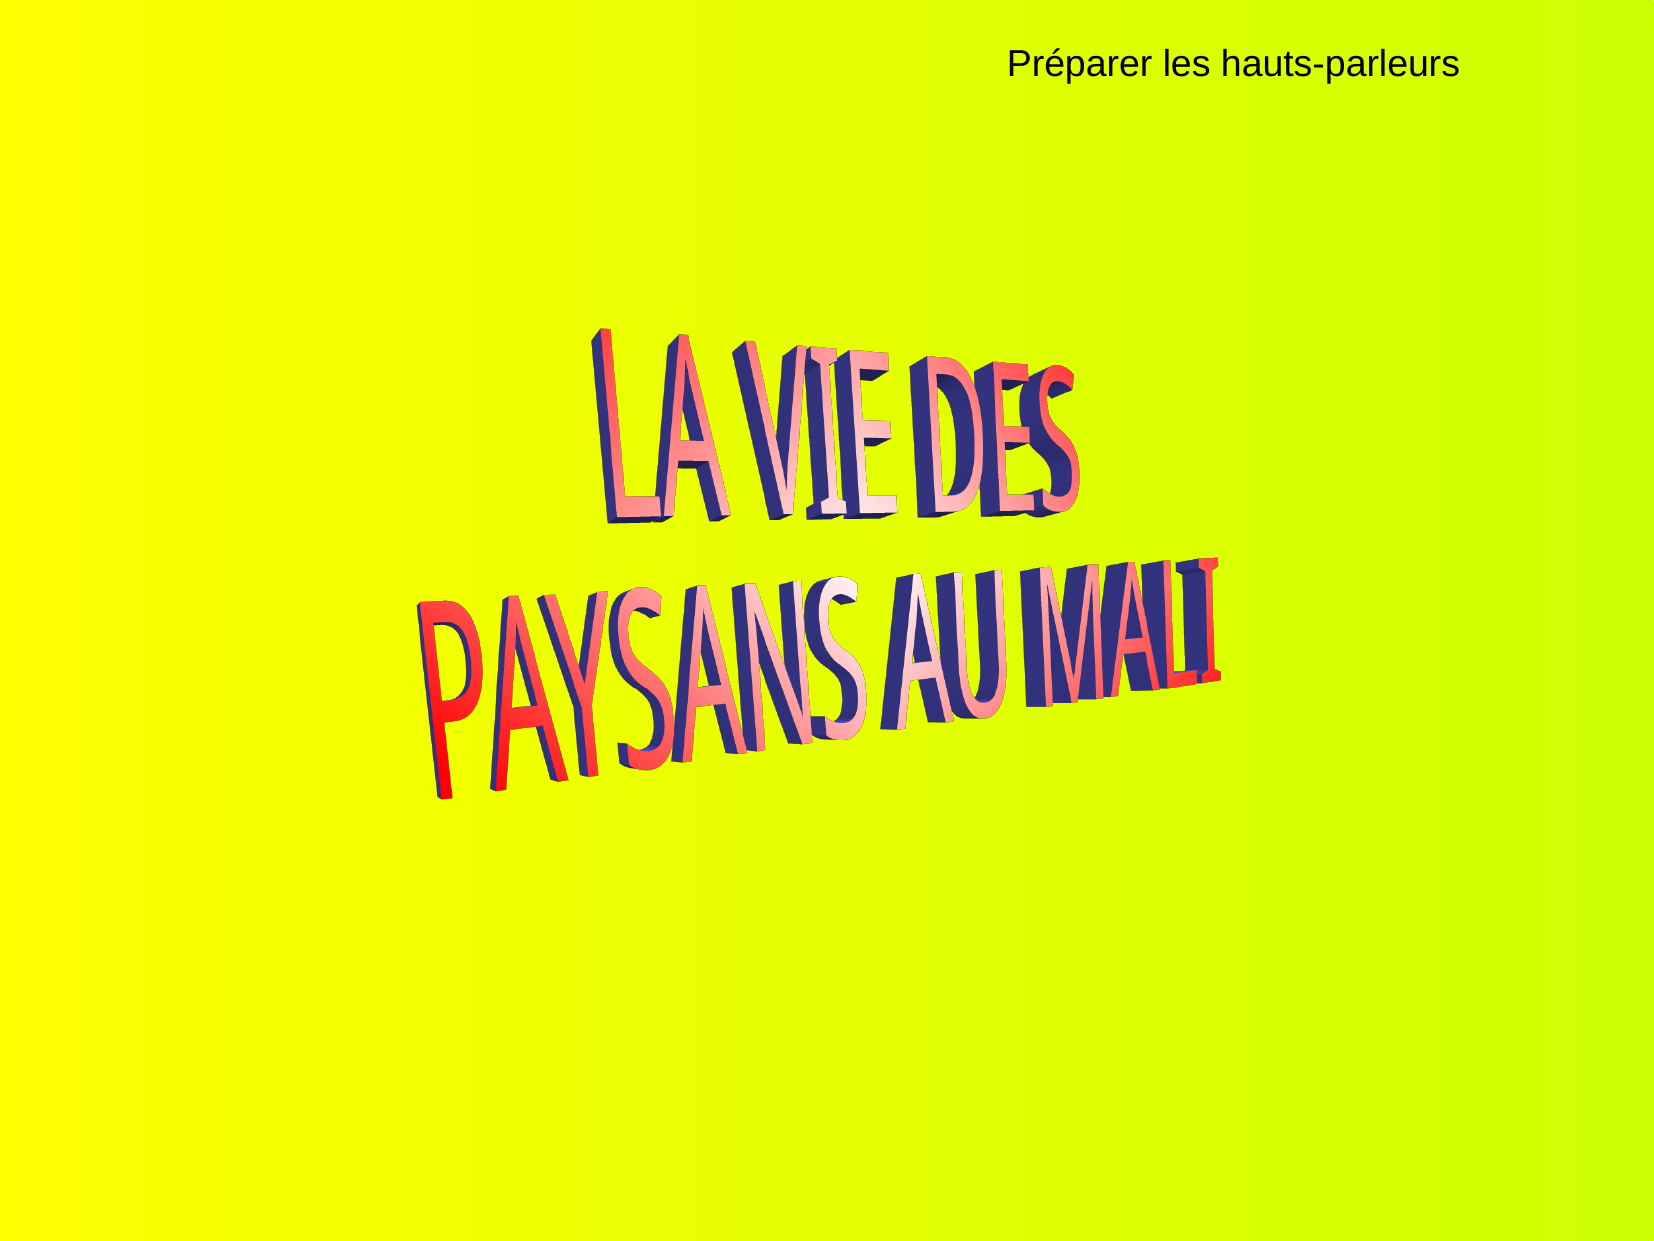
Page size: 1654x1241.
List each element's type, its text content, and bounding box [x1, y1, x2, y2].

text_box Préparer les hauts-parleurs [992, 35, 1571, 93]
